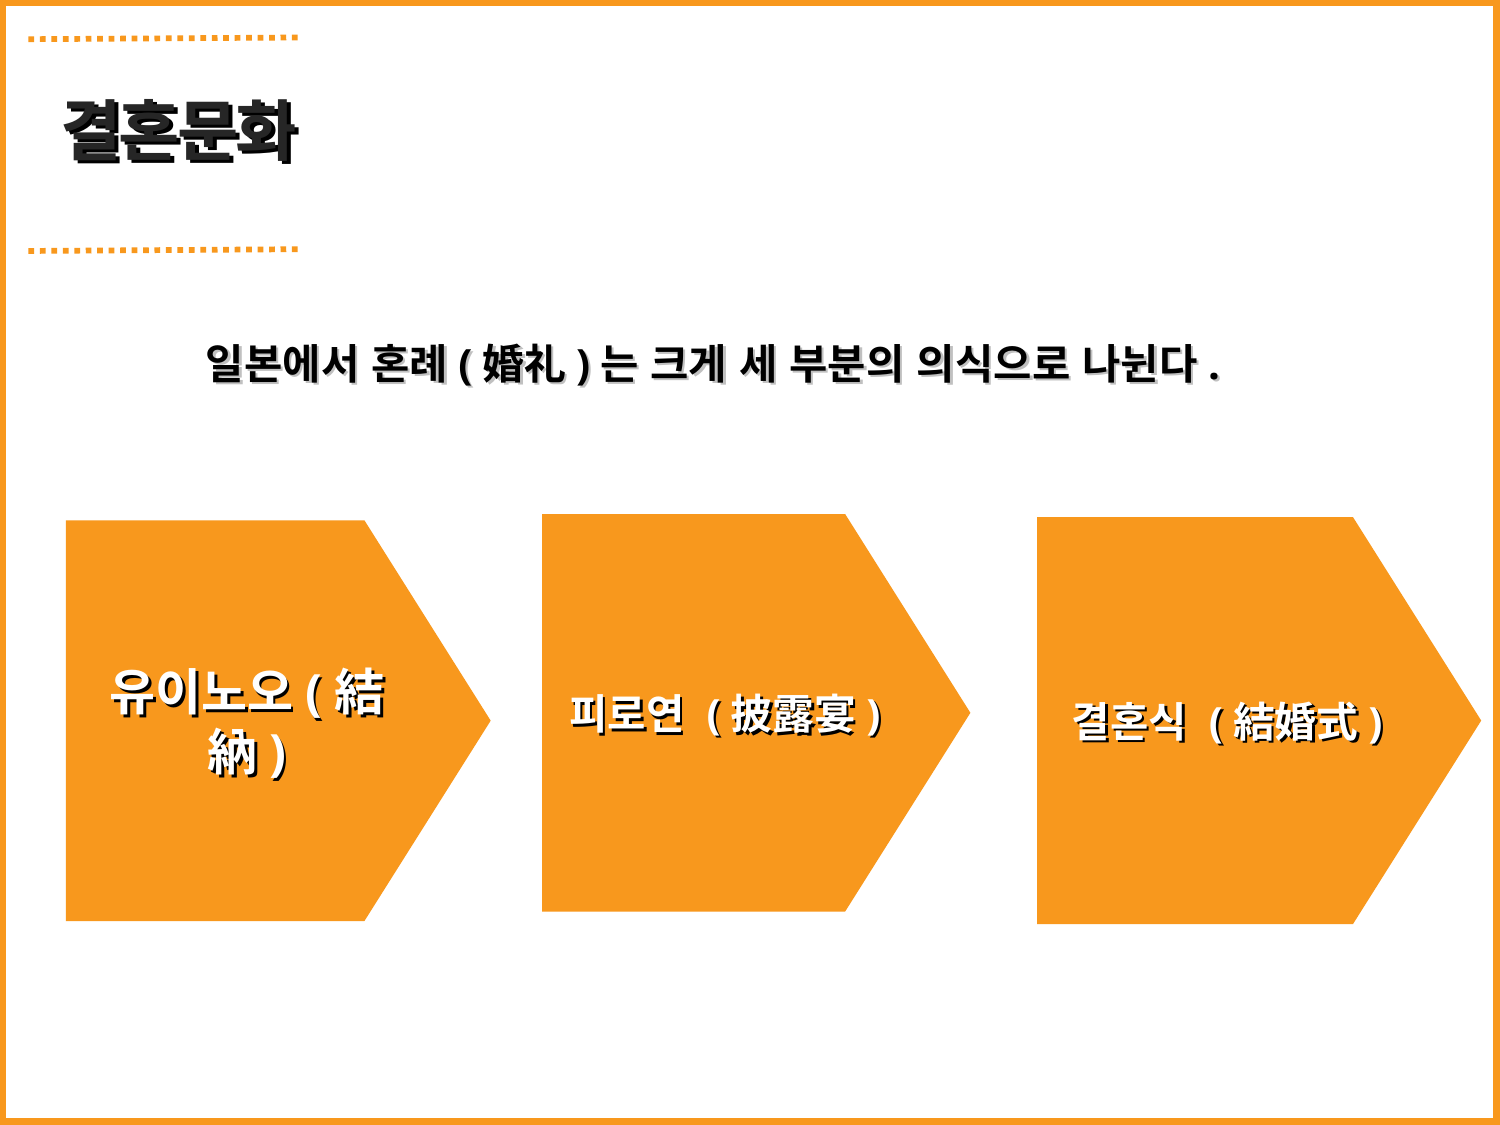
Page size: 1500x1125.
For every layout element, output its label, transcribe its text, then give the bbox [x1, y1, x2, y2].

text_box 결혼문화 [18, 80, 340, 177]
text_box 일본에서 혼례(婚礼)는 크게 세 부분의 의식으로 나뉜다. [190, 329, 1410, 396]
text_box 피로연 (披露宴) [542, 514, 971, 912]
text_box 유이노오(結納) [65, 520, 491, 922]
text_box 결혼식 (結婚式) [1037, 517, 1482, 925]
